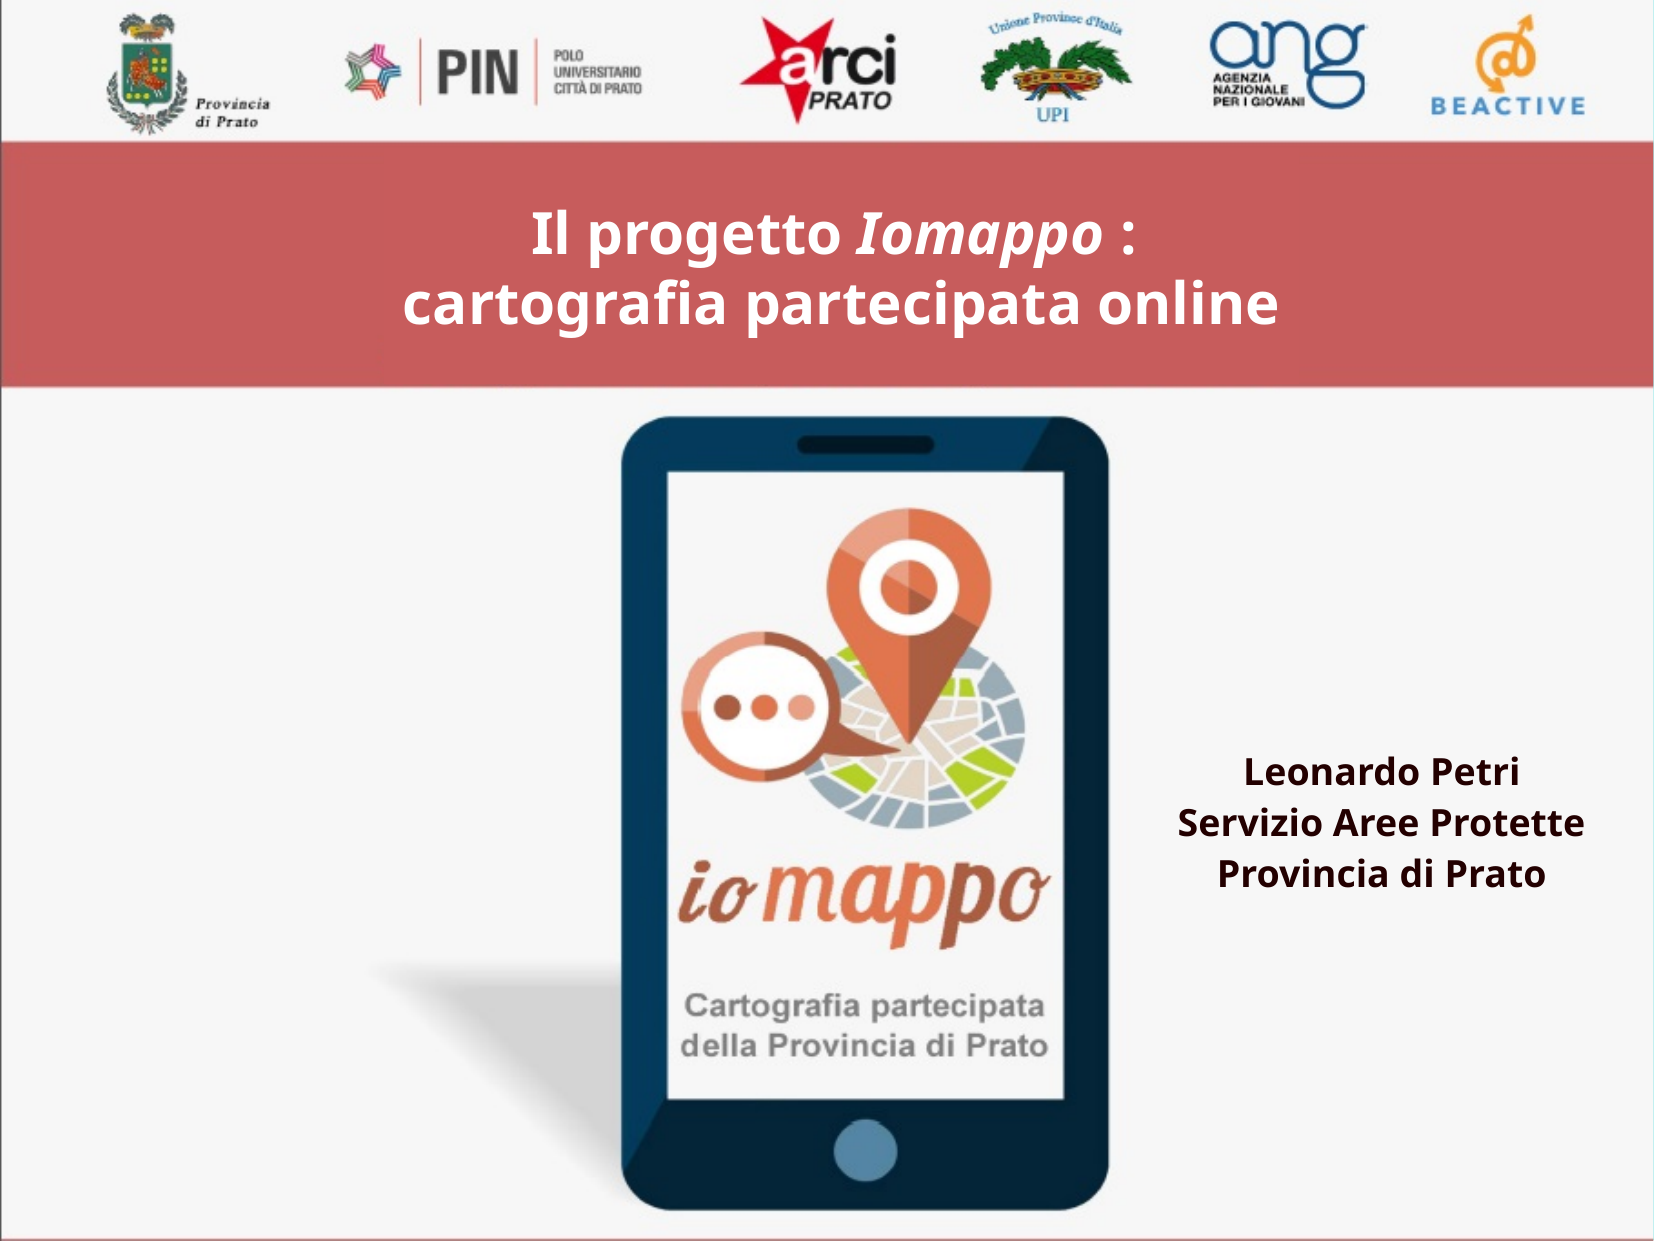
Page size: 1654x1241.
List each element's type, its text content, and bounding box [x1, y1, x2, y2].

text_box Leonardo Petri Servizio Aree Protette Provincia di Prato [1116, 738, 1648, 889]
picture [0, 0, 1654, 1241]
text_box Il progetto Iomappo : cartografia partecipata online [383, 147, 1300, 384]
